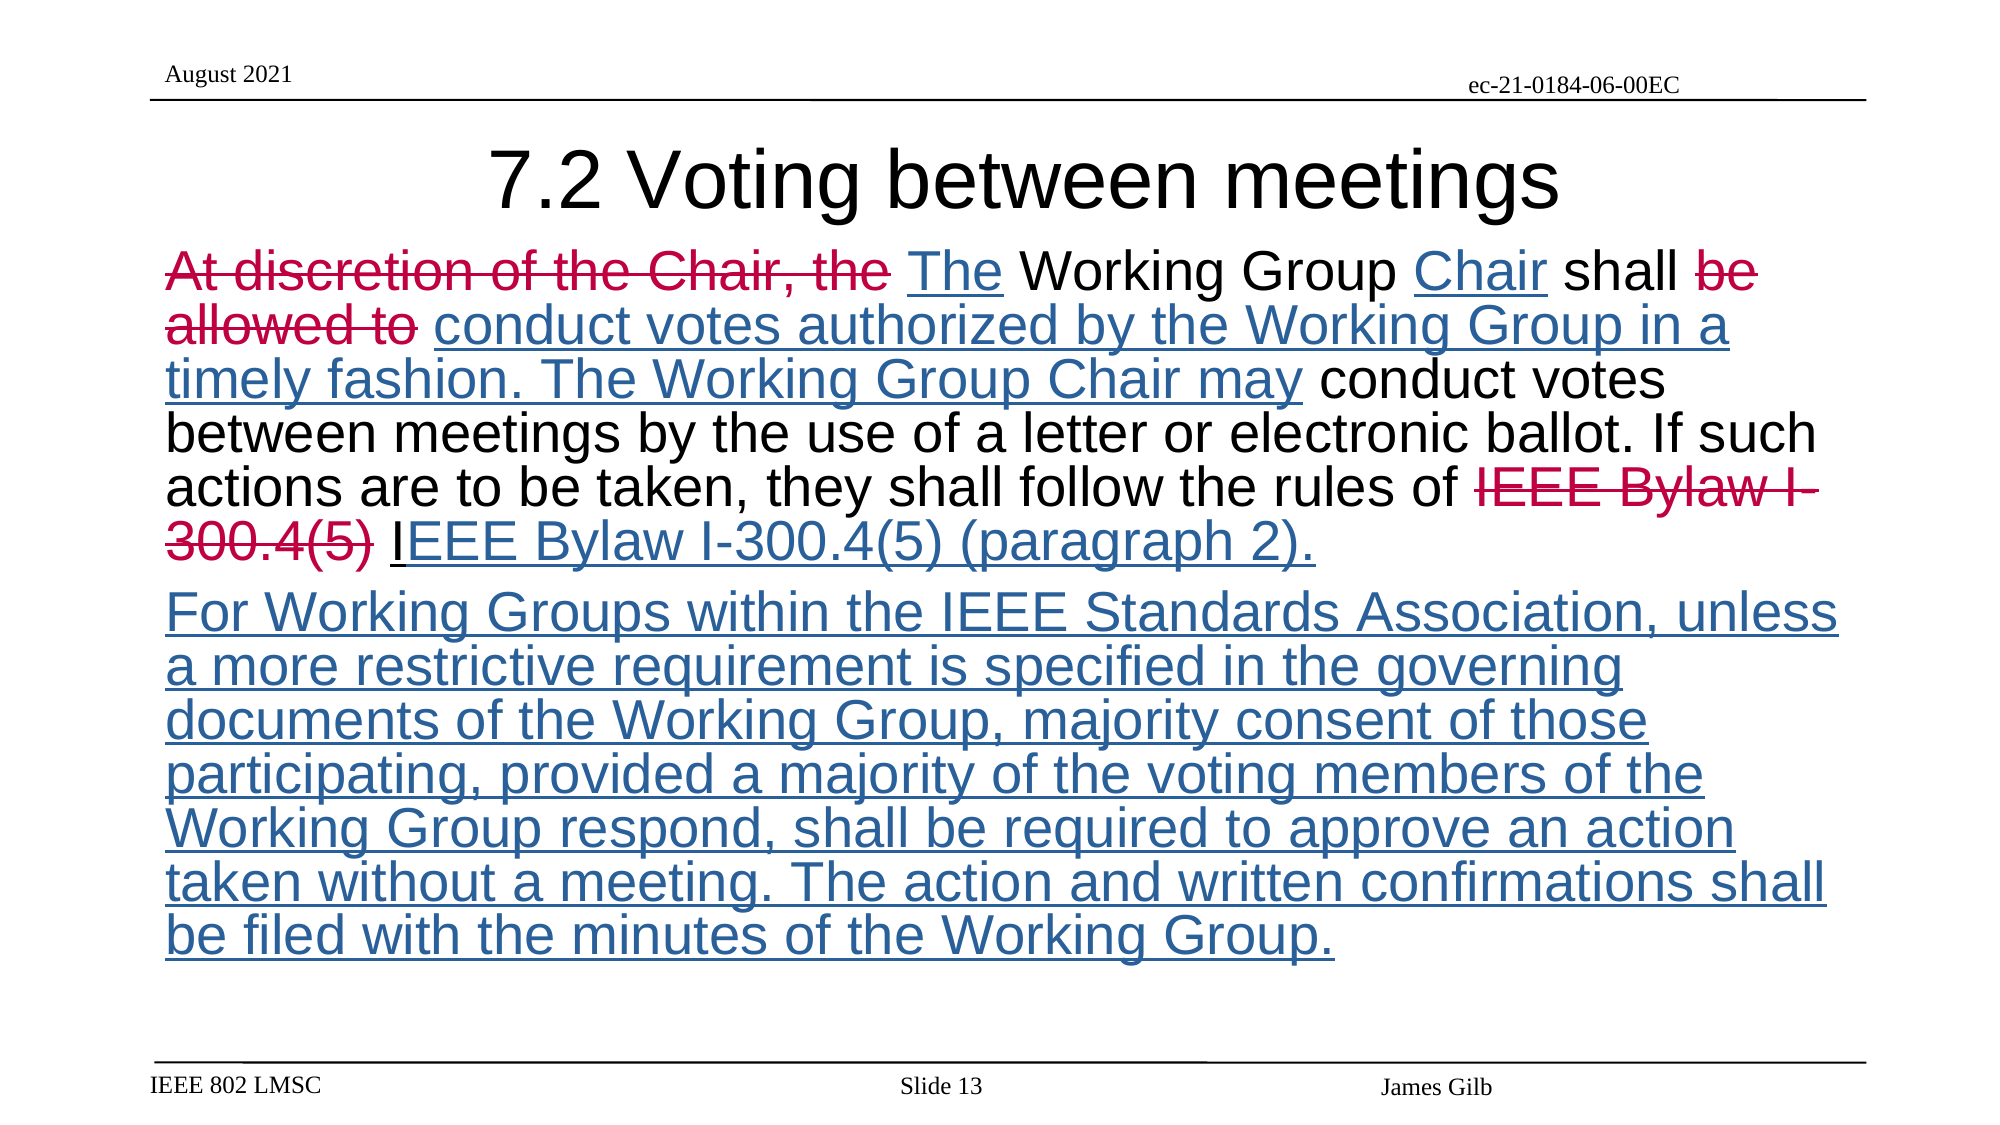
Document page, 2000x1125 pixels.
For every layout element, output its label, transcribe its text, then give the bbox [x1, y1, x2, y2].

text_box Slide [799, 1069, 1083, 1108]
list At discretion of the Chair, the The Working Group Chair shall be allowed to conduct votes authorized by the Working Group in a timely fashion. The Working Group Chair may conduct votes between meetings by the use of a letter or electronic ballot. If such actions are to be taken, they shall follow the rules of IEEE Bylaw I-300.4(5) IEEE Bylaw I-300.4(5) (paragraph 2). For Working Groups within the IEEE Standards Association, unless a more restrictive requirement is specified in the governing documents of the Working Group, majority consent of those participating, provided a majority of the voting members of the Working Group respond, shall be required to approve an action taken without a meeting. The action and written confirmations shall be filed with the minutes of the Working Group. [149, 239, 1900, 1051]
title 7.2 Voting between meetings [149, 112, 1900, 238]
